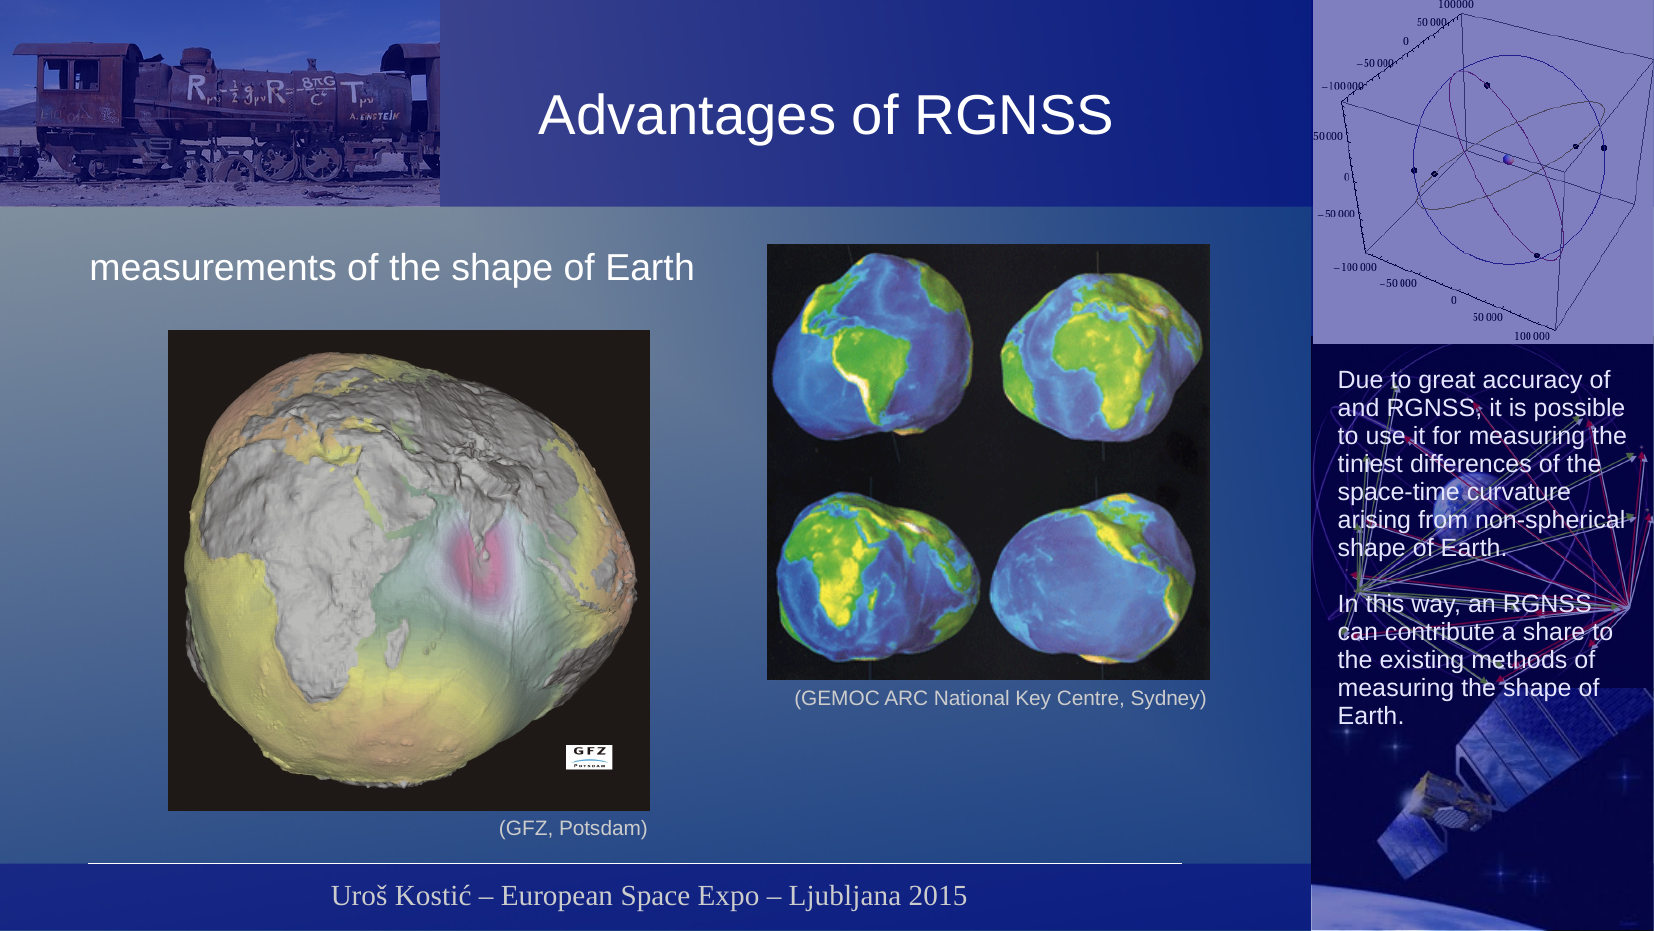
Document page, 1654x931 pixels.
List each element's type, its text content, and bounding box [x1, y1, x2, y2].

text_box measurements of the shape of Earth [58, 236, 739, 300]
picture [0, 207, 1311, 863]
title Advantages of RGNSS [82, 37, 1571, 193]
text_box (GFZ, Potsdam) [484, 809, 663, 848]
text_box Due to great accuracy of and RGNSS, it is possible to use it for measuring the tiniest differences of the space-time curvature arising from non-spherical shape of Earth. In this way, an RGNSS can contribute a share to the existing methods of measuring the shape of Earth. [1323, 358, 1649, 797]
text_box (GEMOC ARC National Key Centre, Sydney) [779, 679, 1222, 718]
